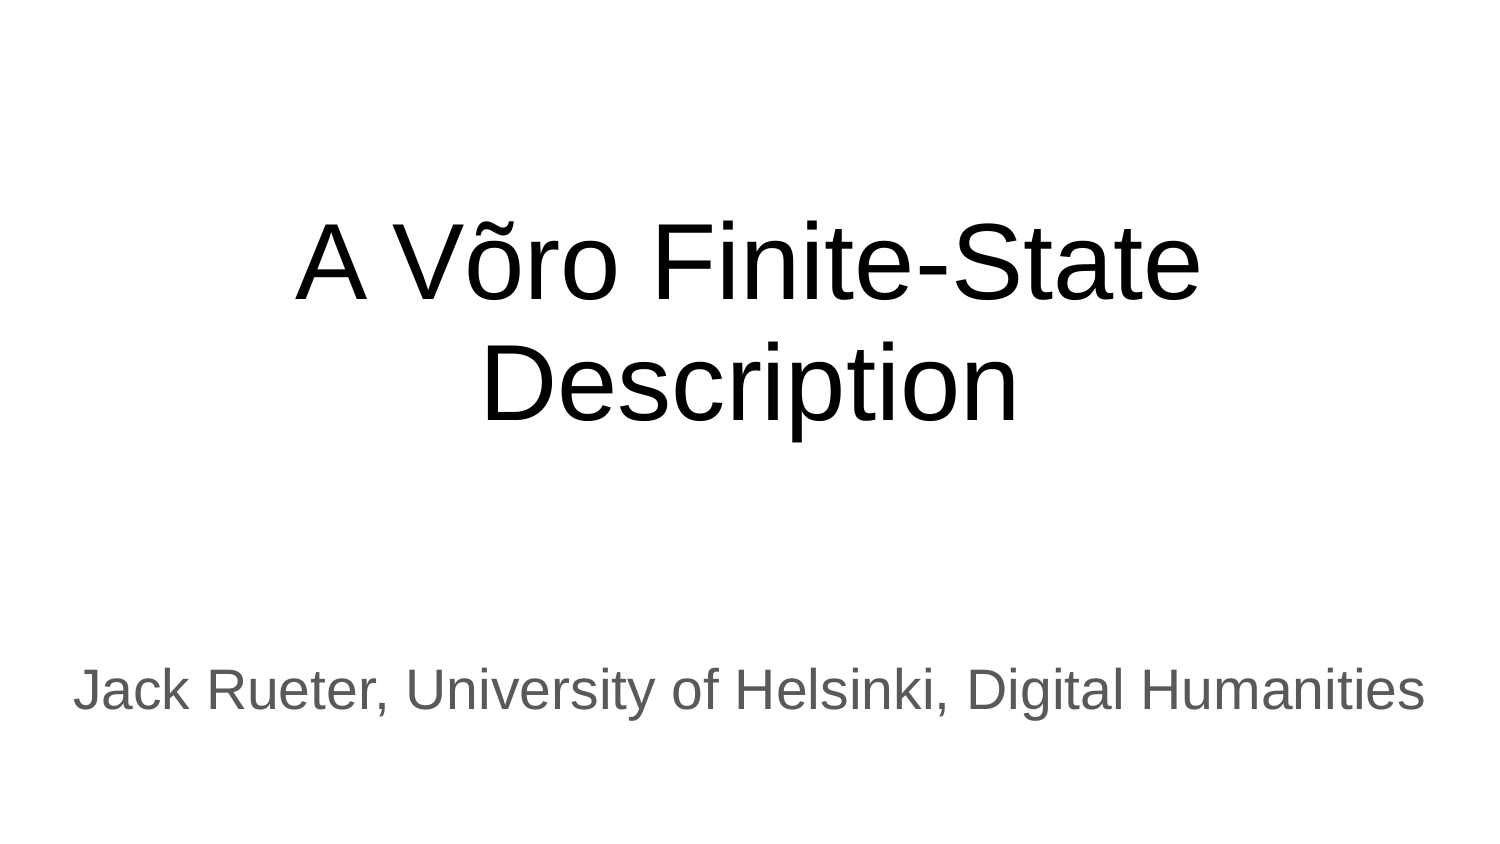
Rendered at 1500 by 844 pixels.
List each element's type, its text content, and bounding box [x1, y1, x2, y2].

subtitle Jack Rueter, University of Helsinki, Digital Humanities [51, 643, 1449, 802]
title A Võro Finite-State Description [51, 122, 1449, 459]
